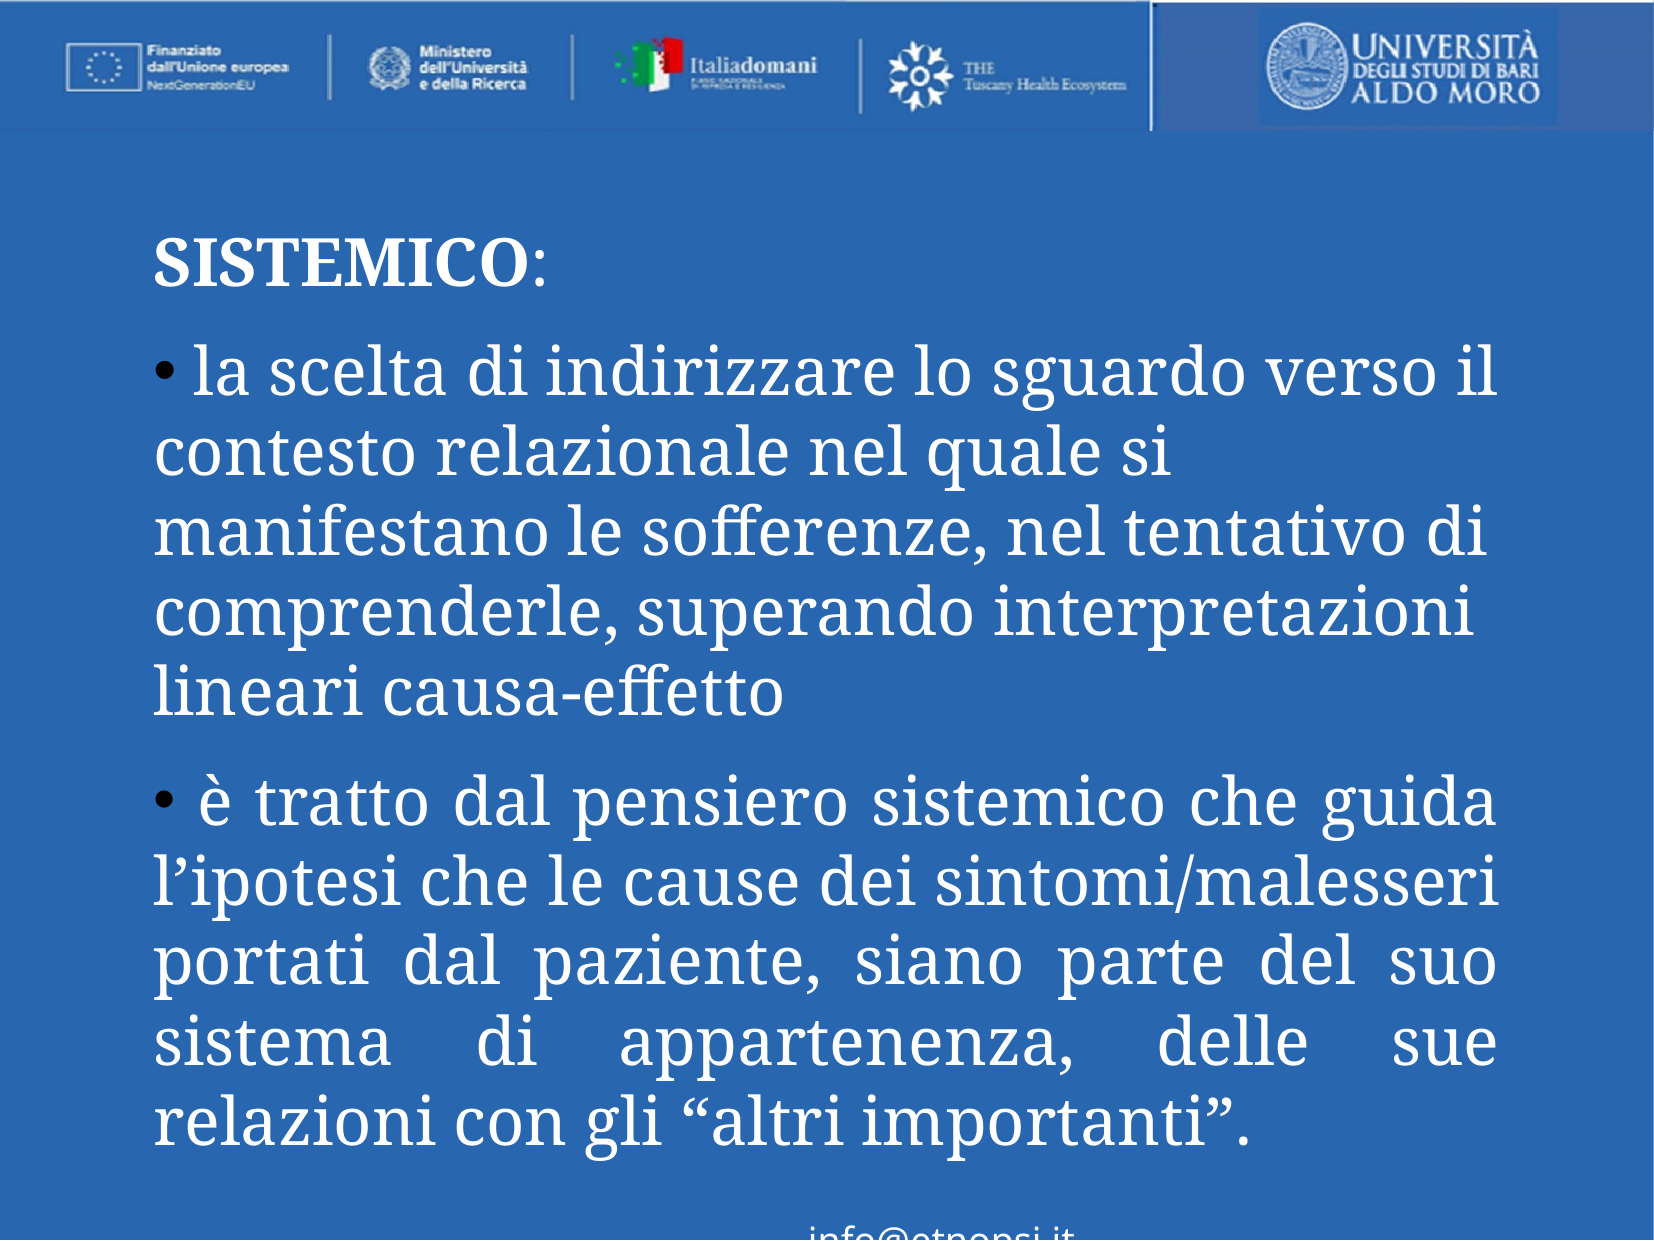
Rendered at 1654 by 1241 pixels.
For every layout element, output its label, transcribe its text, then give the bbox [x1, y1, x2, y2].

subtitle SISTEMICO: la scelta di indirizzare lo sguardo verso il contesto relazionale nel quale si manifestano le sofferenze, nel tentativo di comprenderle, superando interpretazioni lineari causa-effetto è tratto dal pensiero sistemico che guida l’ipotesi che le cause dei sintomi/malesseri portati dal paziente, siano parte del suo sistema di appartenenza, delle sue relazioni con gli “altri importanti”. info@etnopsi.it [138, 212, 1516, 955]
picture [0, 0, 1654, 132]
